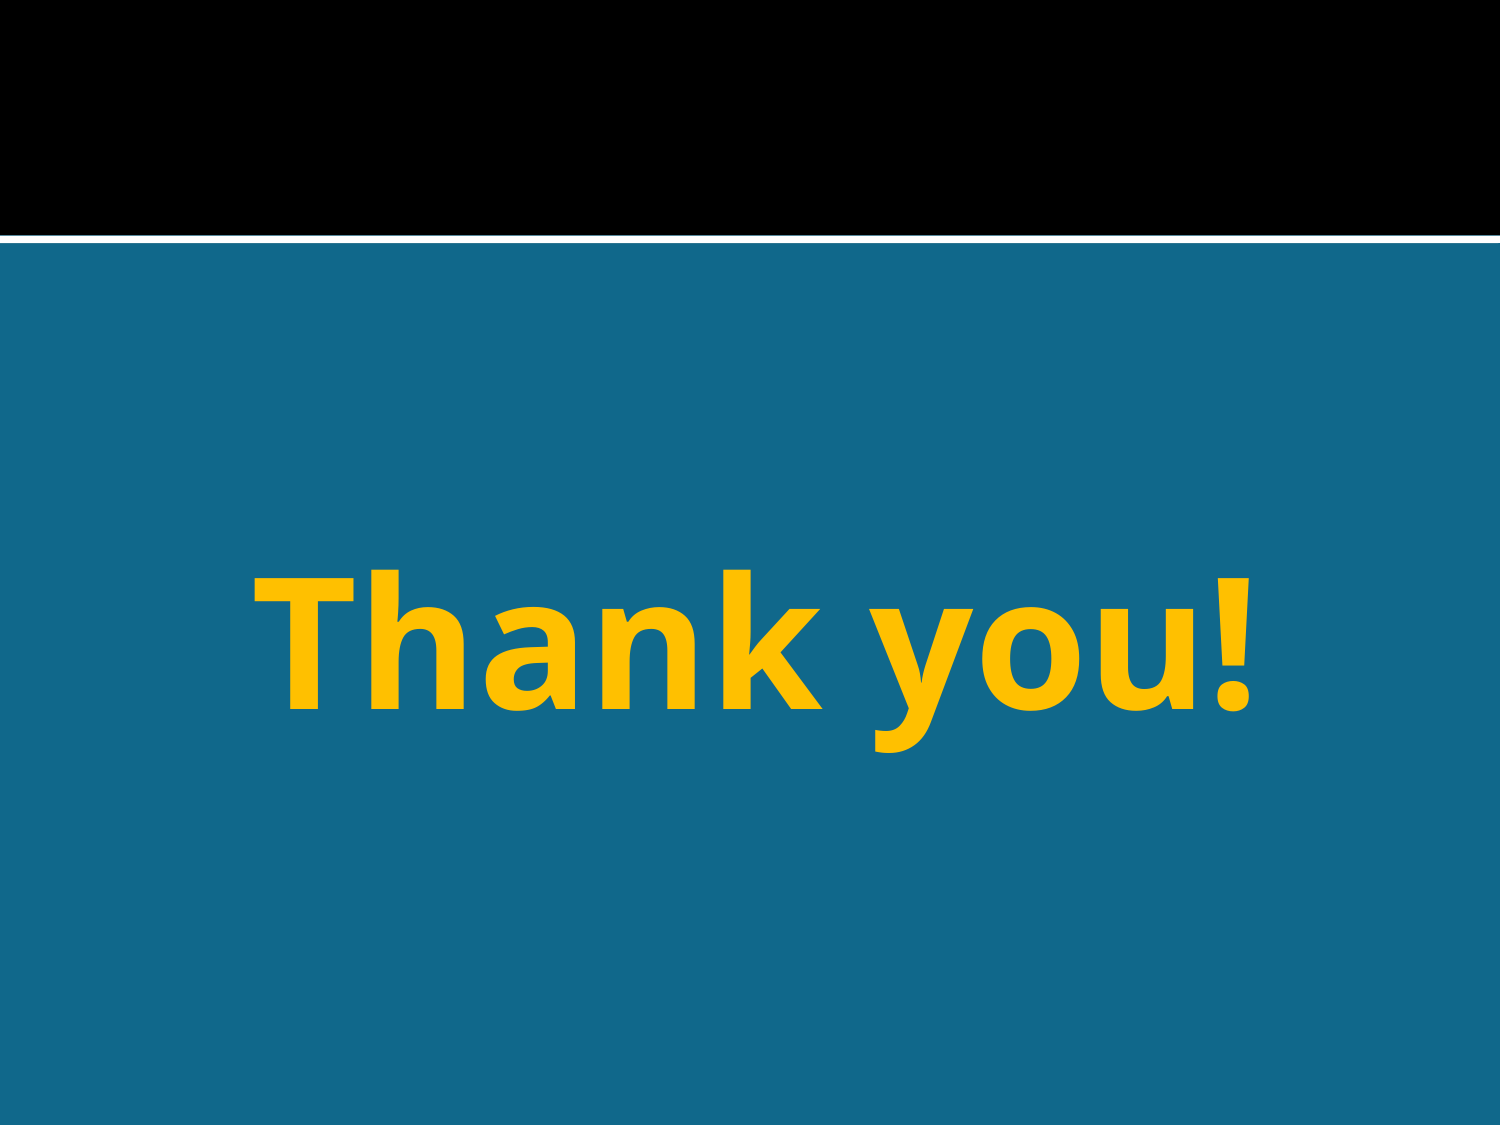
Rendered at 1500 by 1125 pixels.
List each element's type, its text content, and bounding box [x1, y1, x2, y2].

list Thank you! [75, 291, 1425, 1050]
